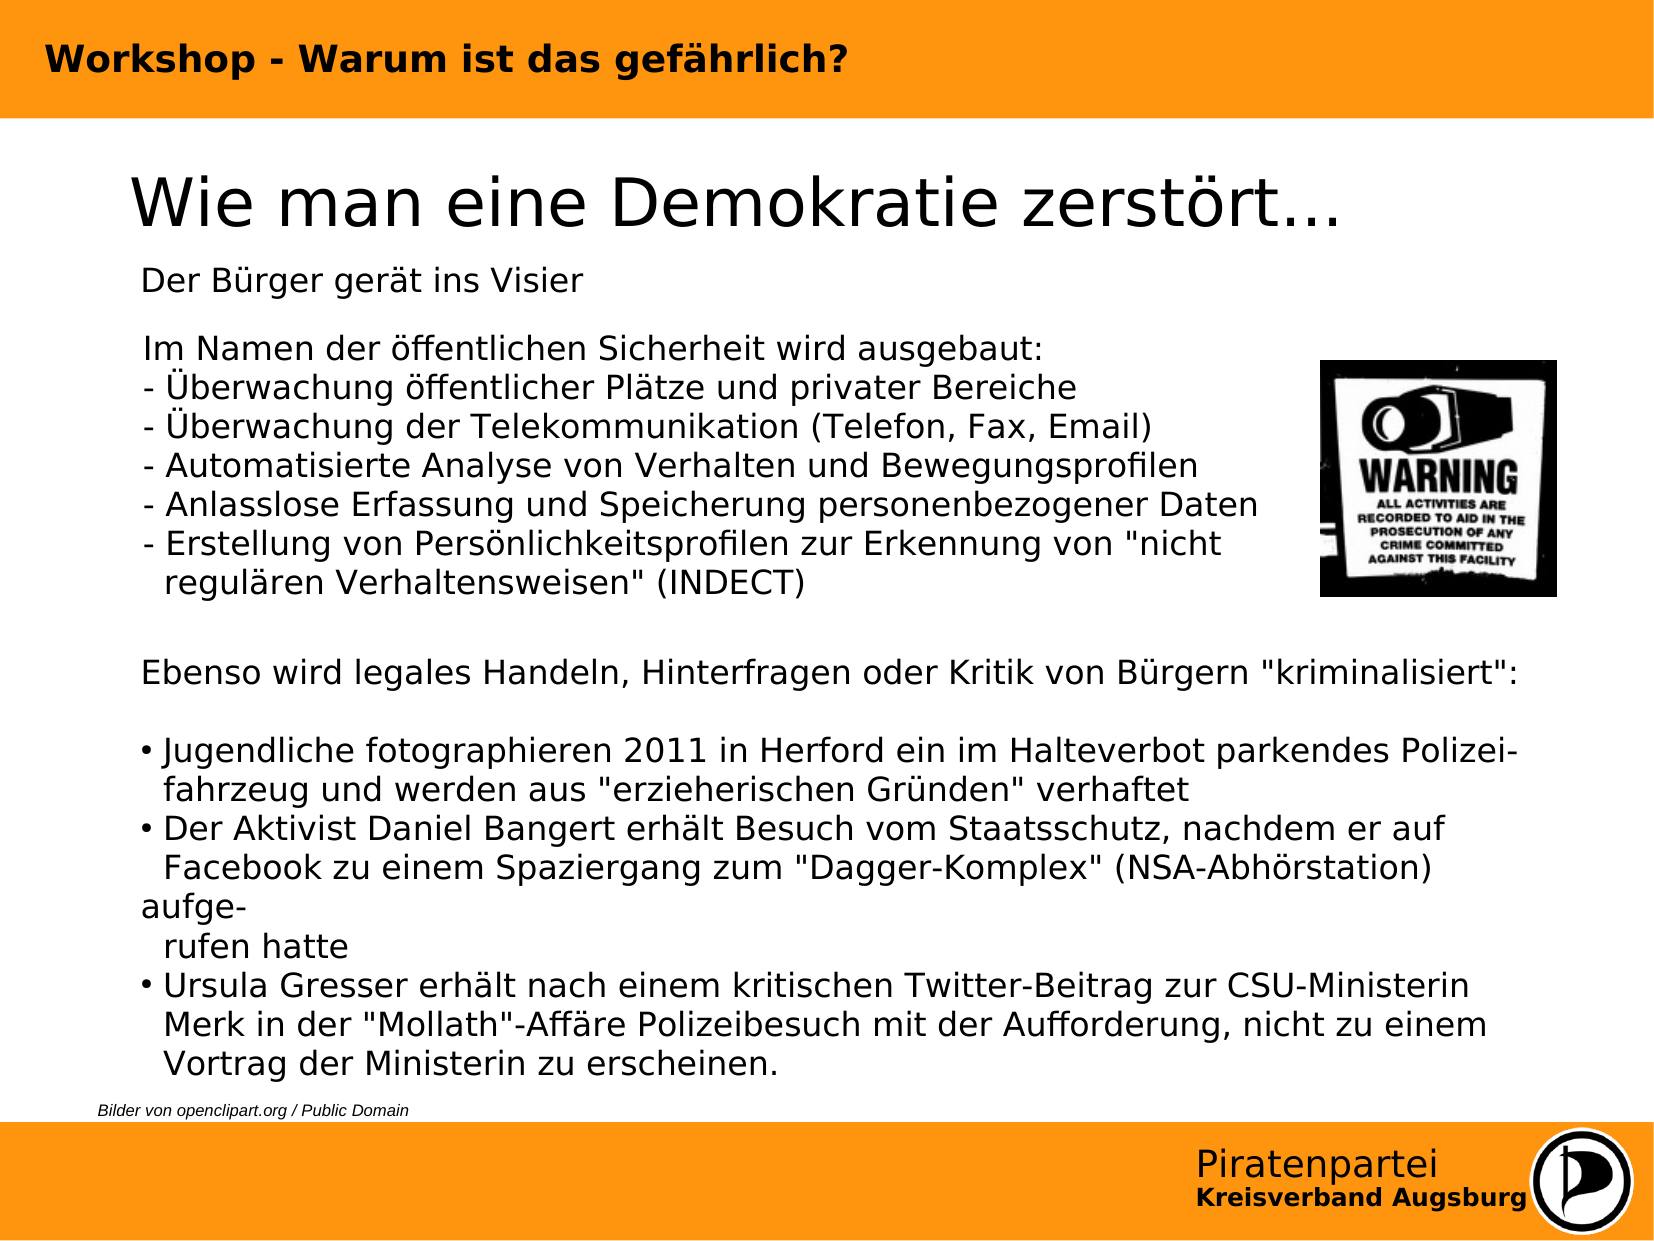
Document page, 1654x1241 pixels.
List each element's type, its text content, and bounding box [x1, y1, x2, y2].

text_box Im Namen der öffentlichen Sicherheit wird ausgebaut: - Überwachung öffentlicher Plätze und privater Bereiche - Überwachung der Telekommunikation (Telefon, Fax, Email) - Automatisierte Analyse von Verhalten und Bewegungsprofilen - Anlasslose Erfassung und Speicherung personenbezogener Daten - Erstellung von Persönlichkeitsprofilen zur Erkennung von "nicht regulären Verhaltensweisen" (INDECT) [128, 320, 1322, 645]
text_box Wie man eine Demokratie zerstört... [115, 155, 1560, 248]
text_box Der Bürger gerät ins Visier [125, 253, 1507, 322]
picture [1529, 1127, 1634, 1235]
text_box Ebenso wird legales Handeln, Hinterfragen oder Kritik von Bürgern "kriminalisiert": Jugendliche fotographieren 2011 in Herford ein im Halteverbot parkendes Polizei- fahrzeug und werden aus "erzieherischen Gründen" verhaftet Der Aktivist Daniel Bangert erhält Besuch vom Staatsschutz, nachdem er auf Facebook zu einem Spaziergang zum "Dagger-Komplex" (NSA-Abhörstation) aufge- rufen hatte Ursula Gresser erhält nach einem kritischen Twitter-Beitrag zur CSU-Ministerin Merk in der "Mollath"-Affäre Polizeibesuch mit der Aufforderung, nicht zu einem Vortrag der Ministerin zu erscheinen. [125, 645, 1558, 1069]
text_box Workshop - Warum ist das gefährlich? [29, 29, 1329, 88]
picture [1322, 360, 1557, 597]
text_box Bilder von openclipart.org / Public Domain [82, 1092, 425, 1127]
